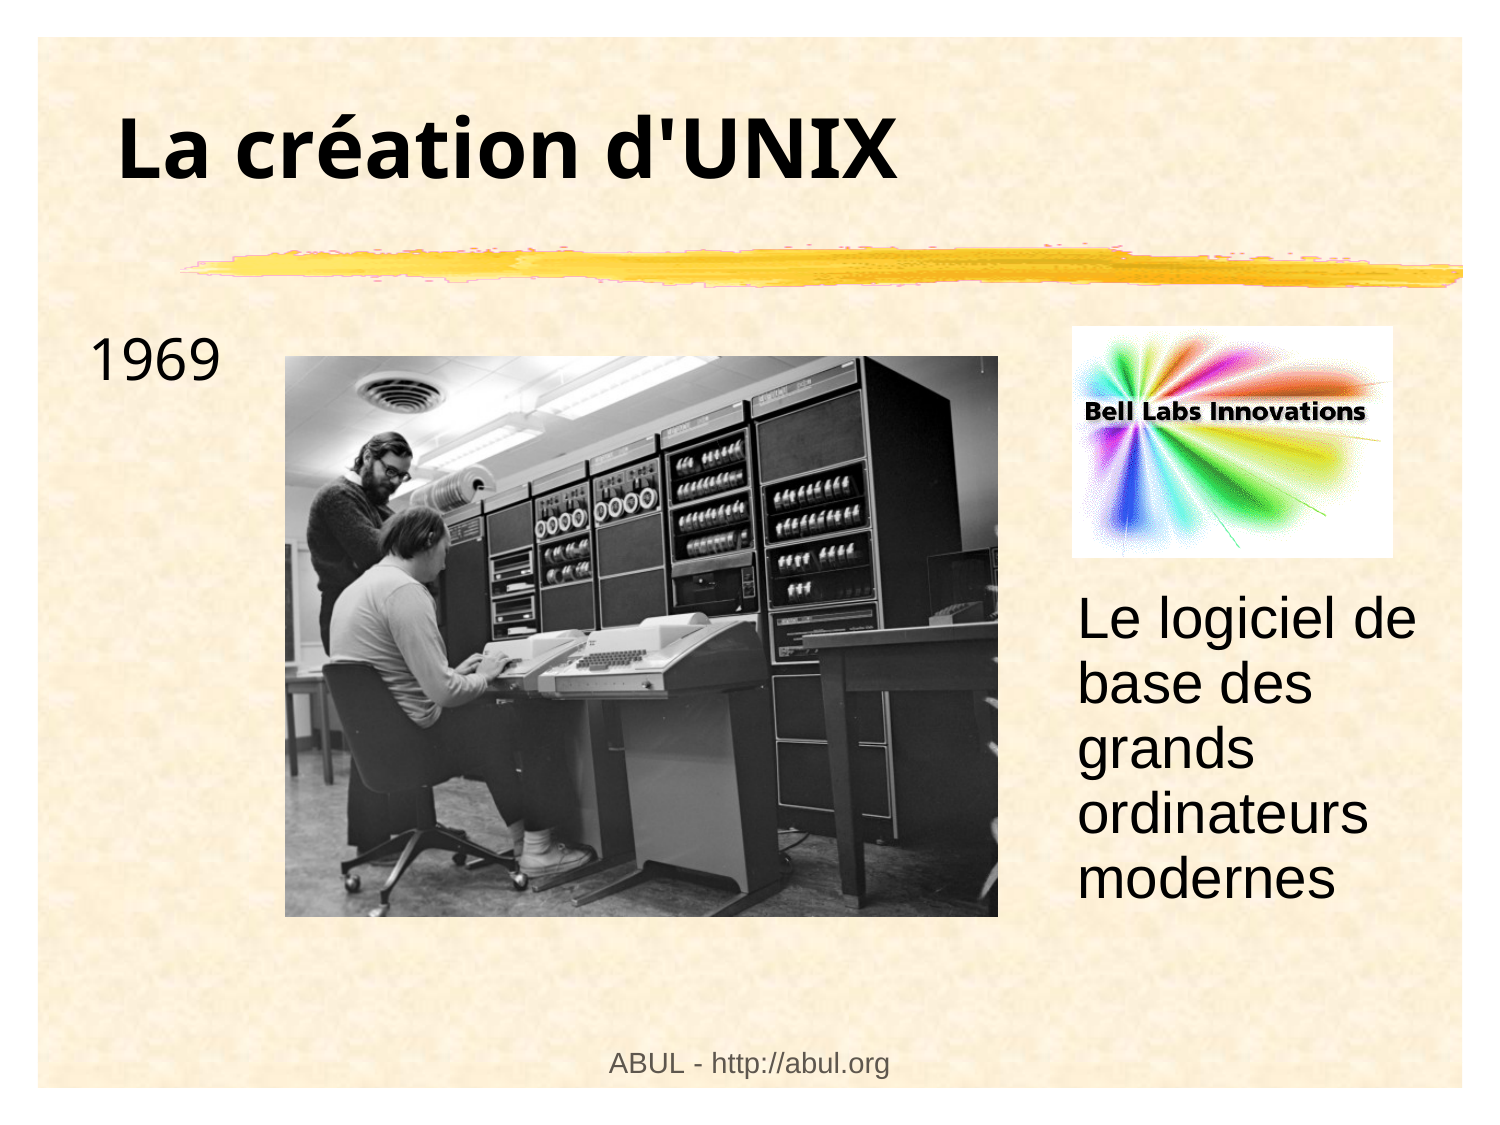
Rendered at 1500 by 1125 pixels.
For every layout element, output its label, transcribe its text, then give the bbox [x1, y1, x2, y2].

text_box 1969 [85, 317, 225, 398]
picture [37, 37, 1463, 1088]
title La création d'UNIX [101, 31, 1312, 260]
text_box Le logiciel de base des grands ordinateurs modernes [1062, 578, 1453, 957]
